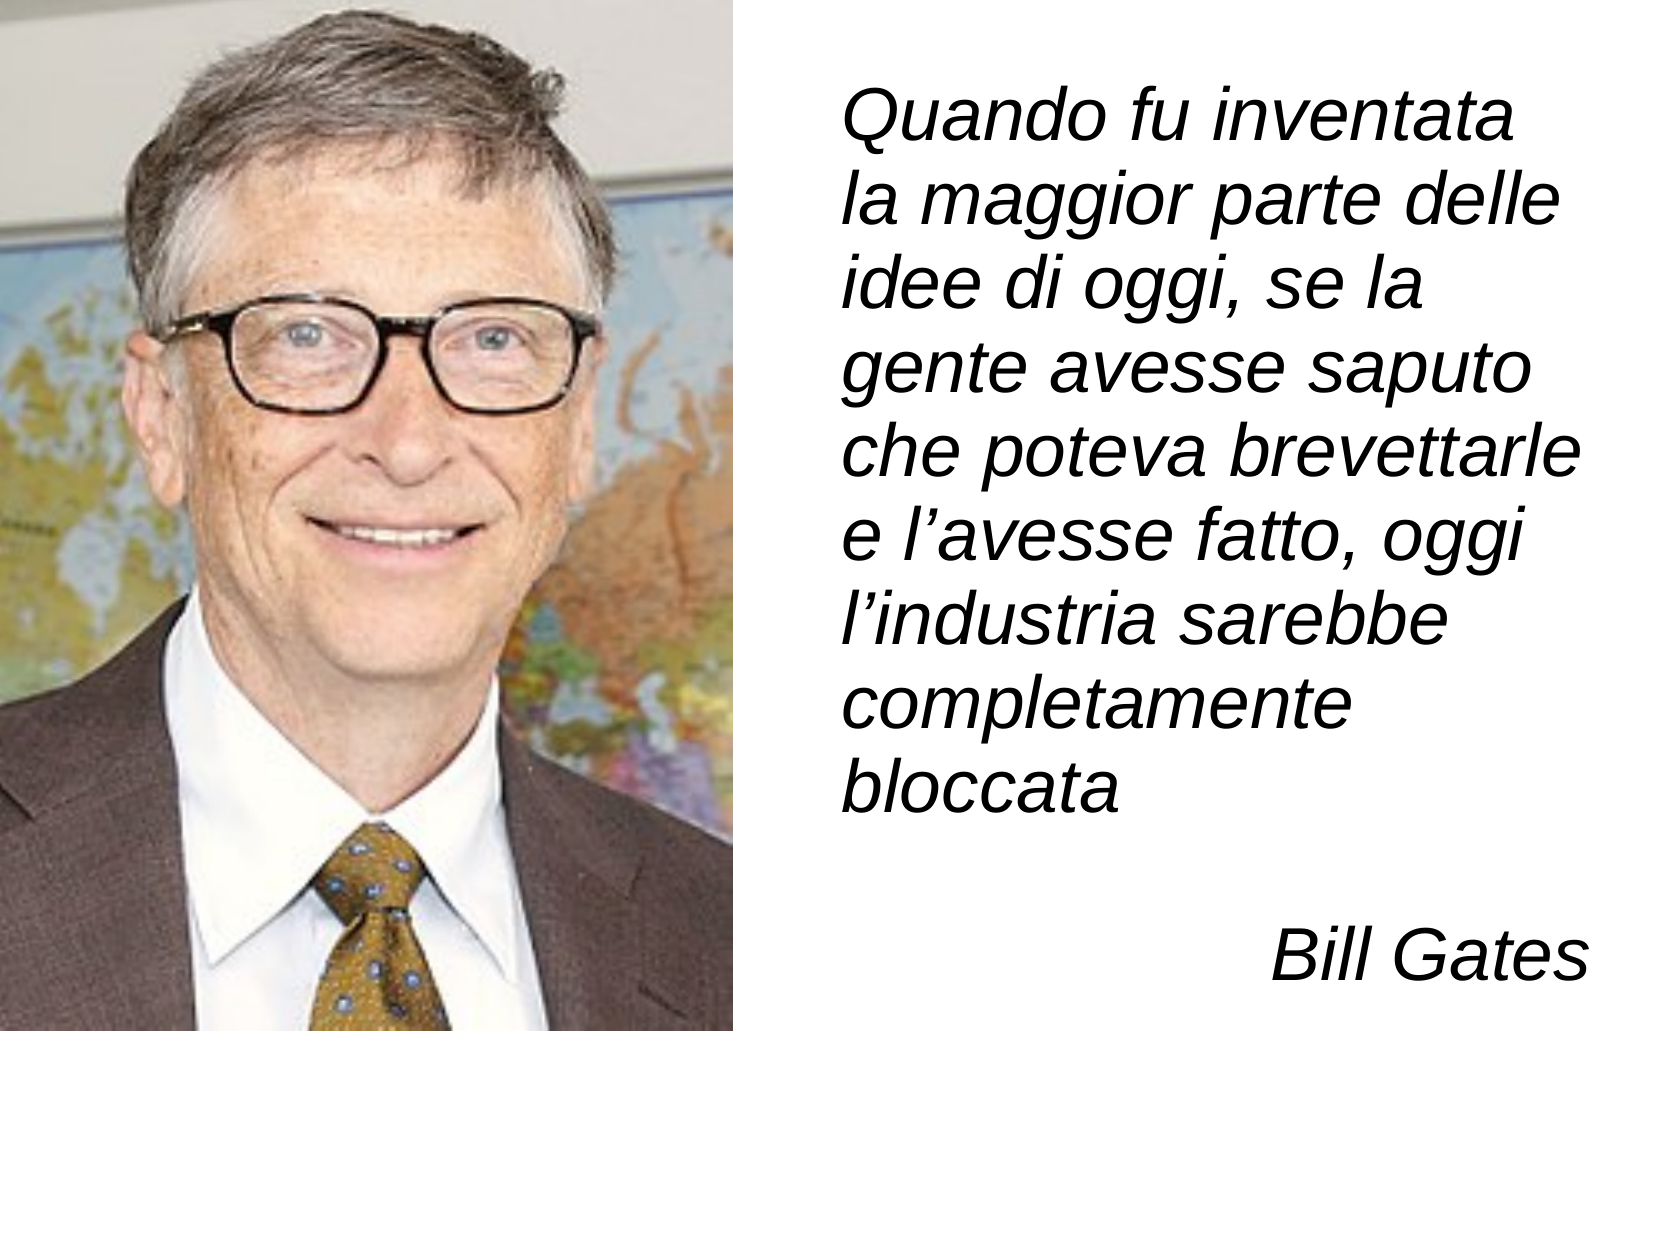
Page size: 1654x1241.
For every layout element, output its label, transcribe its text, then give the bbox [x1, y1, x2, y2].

picture [0, 0, 733, 1031]
text_box Quando fu inventata la maggior parte delle idee di oggi, se la gente avesse saputo che poteva brevettarle e l’avesse fatto, oggi l’industria sarebbe completamente bloccata Bill Gates [826, 65, 1607, 1004]
